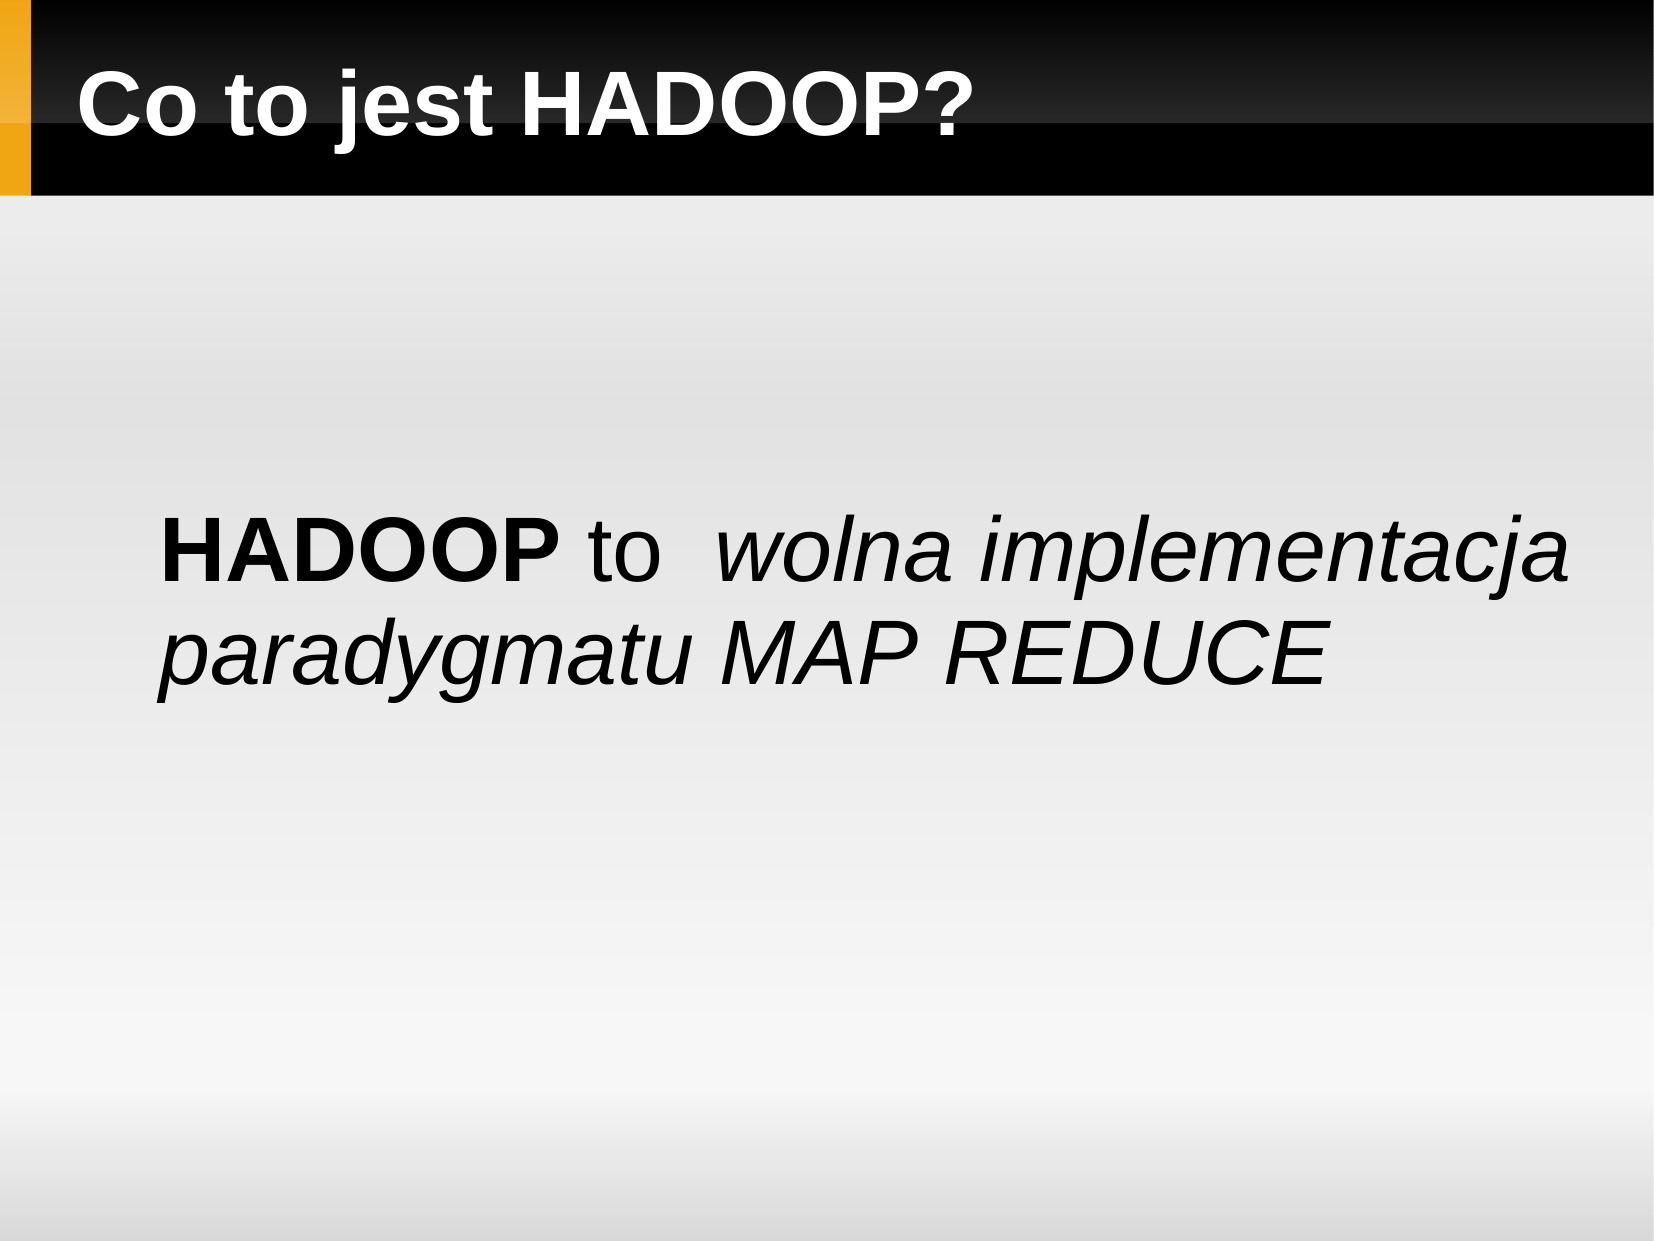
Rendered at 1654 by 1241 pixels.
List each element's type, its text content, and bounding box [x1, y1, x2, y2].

list HADOOP to wolna implementacja paradygmatu MAP REDUCE [88, 234, 1625, 1039]
picture [0, 0, 1654, 1241]
title Co to jest HADOOP? [76, 7, 1565, 200]
